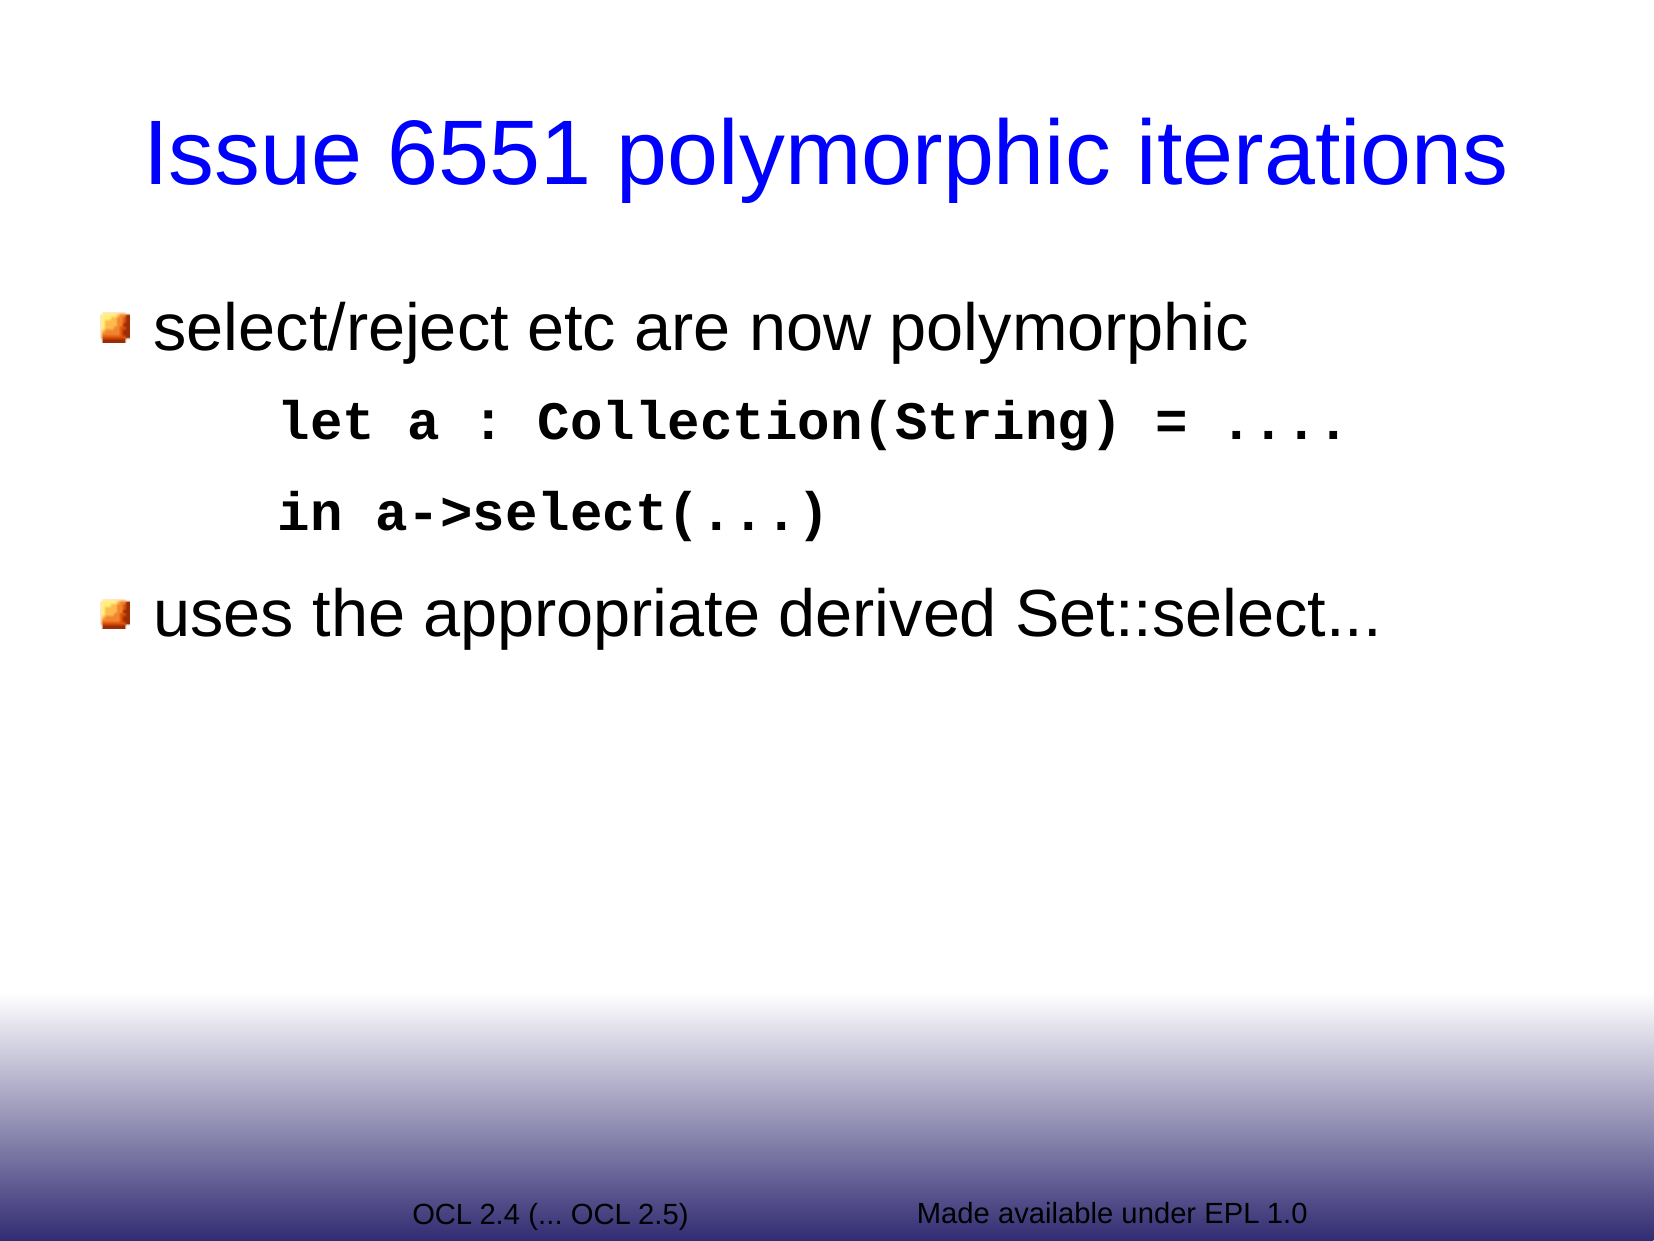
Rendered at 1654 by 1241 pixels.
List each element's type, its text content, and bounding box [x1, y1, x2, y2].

list select/reject etc are now polymorphic let a : Collection(String) = .... in a->select(...) uses the appropriate derived Set::select... [82, 290, 1571, 1109]
title Issue 6551 polymorphic iterations [82, 49, 1571, 257]
